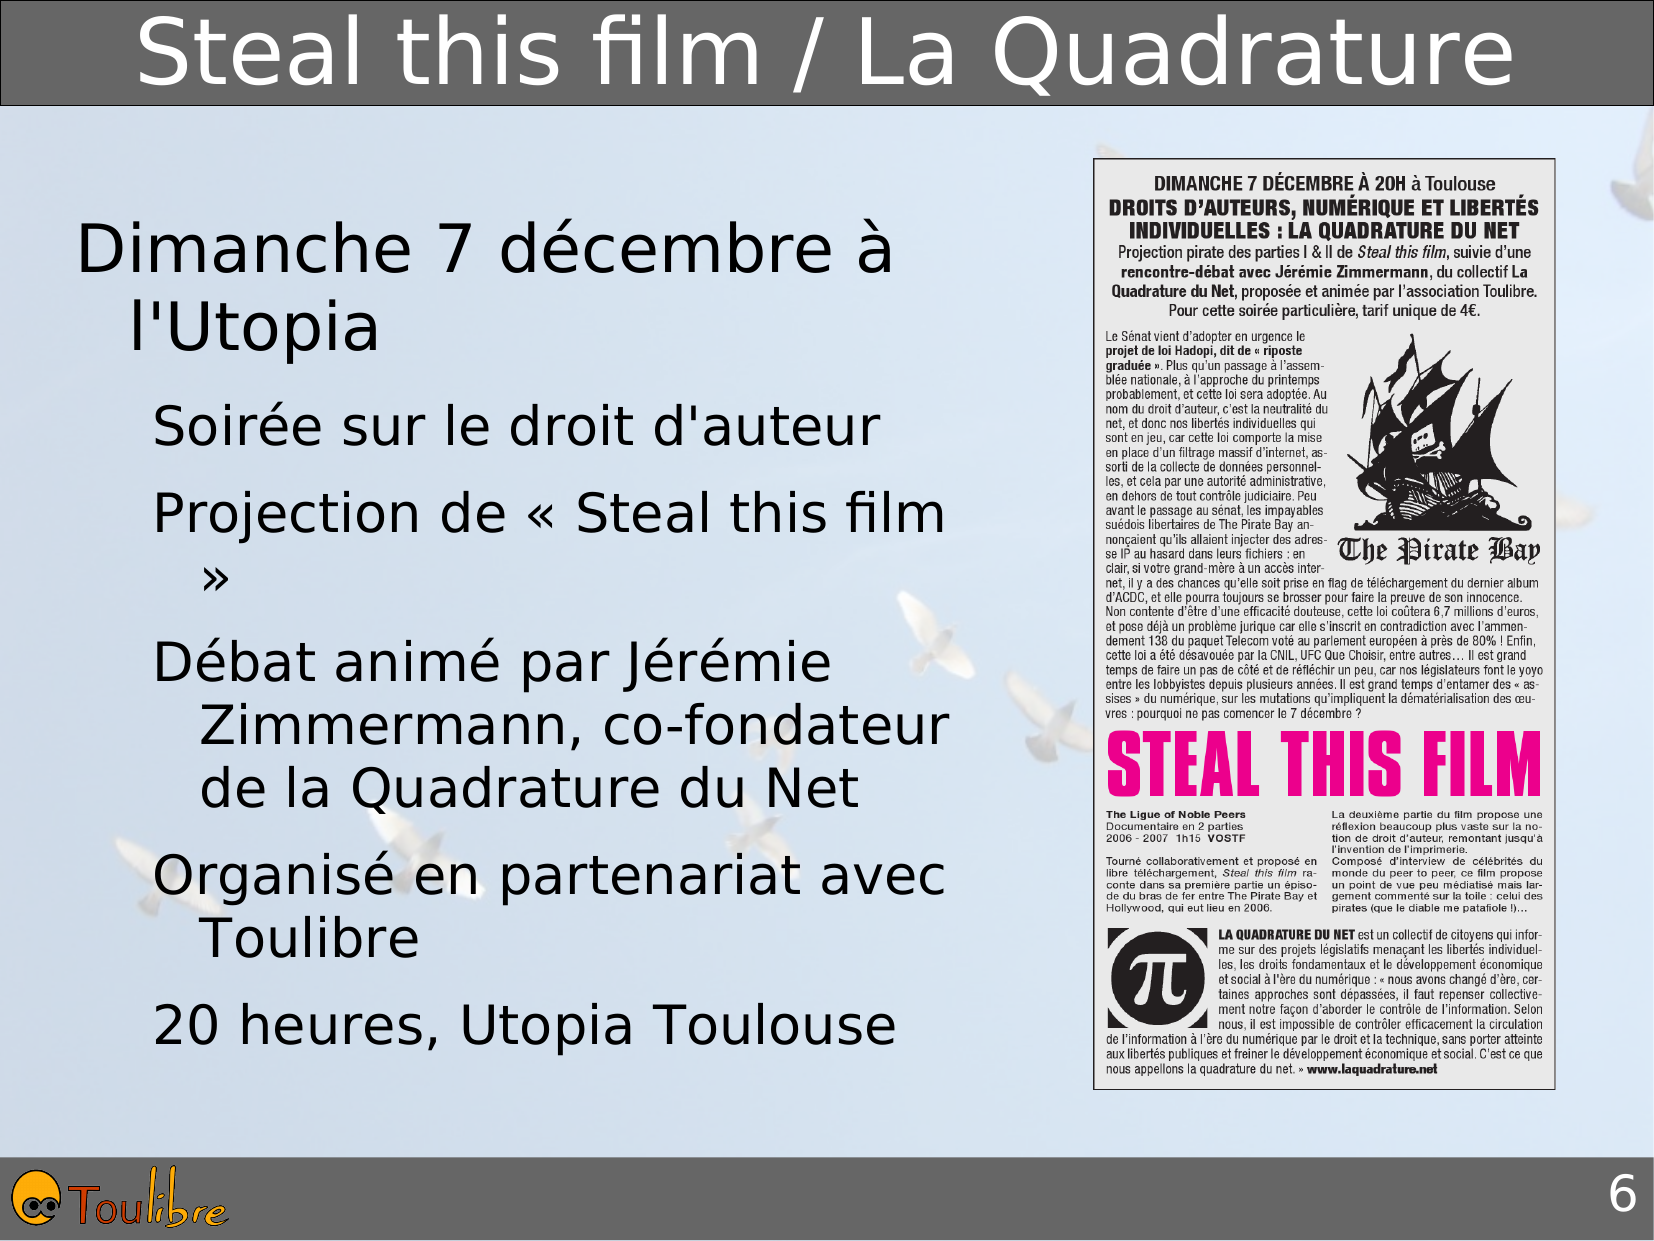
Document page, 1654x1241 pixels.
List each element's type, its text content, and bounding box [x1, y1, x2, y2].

title Steal this film / La Quadrature [0, 0, 1654, 107]
list Dimanche 7 décembre à l'Utopia Soirée sur le droit d'auteur Projection de « Steal this film » Débat animé par Jérémie Zimmermann, co-fondateur de la Quadrature du Net Organisé en partenariat avec Toulibre 20 heures, Utopia Toulouse [57, 210, 954, 1057]
picture [11, 1165, 229, 1228]
picture [1093, 158, 1556, 1090]
